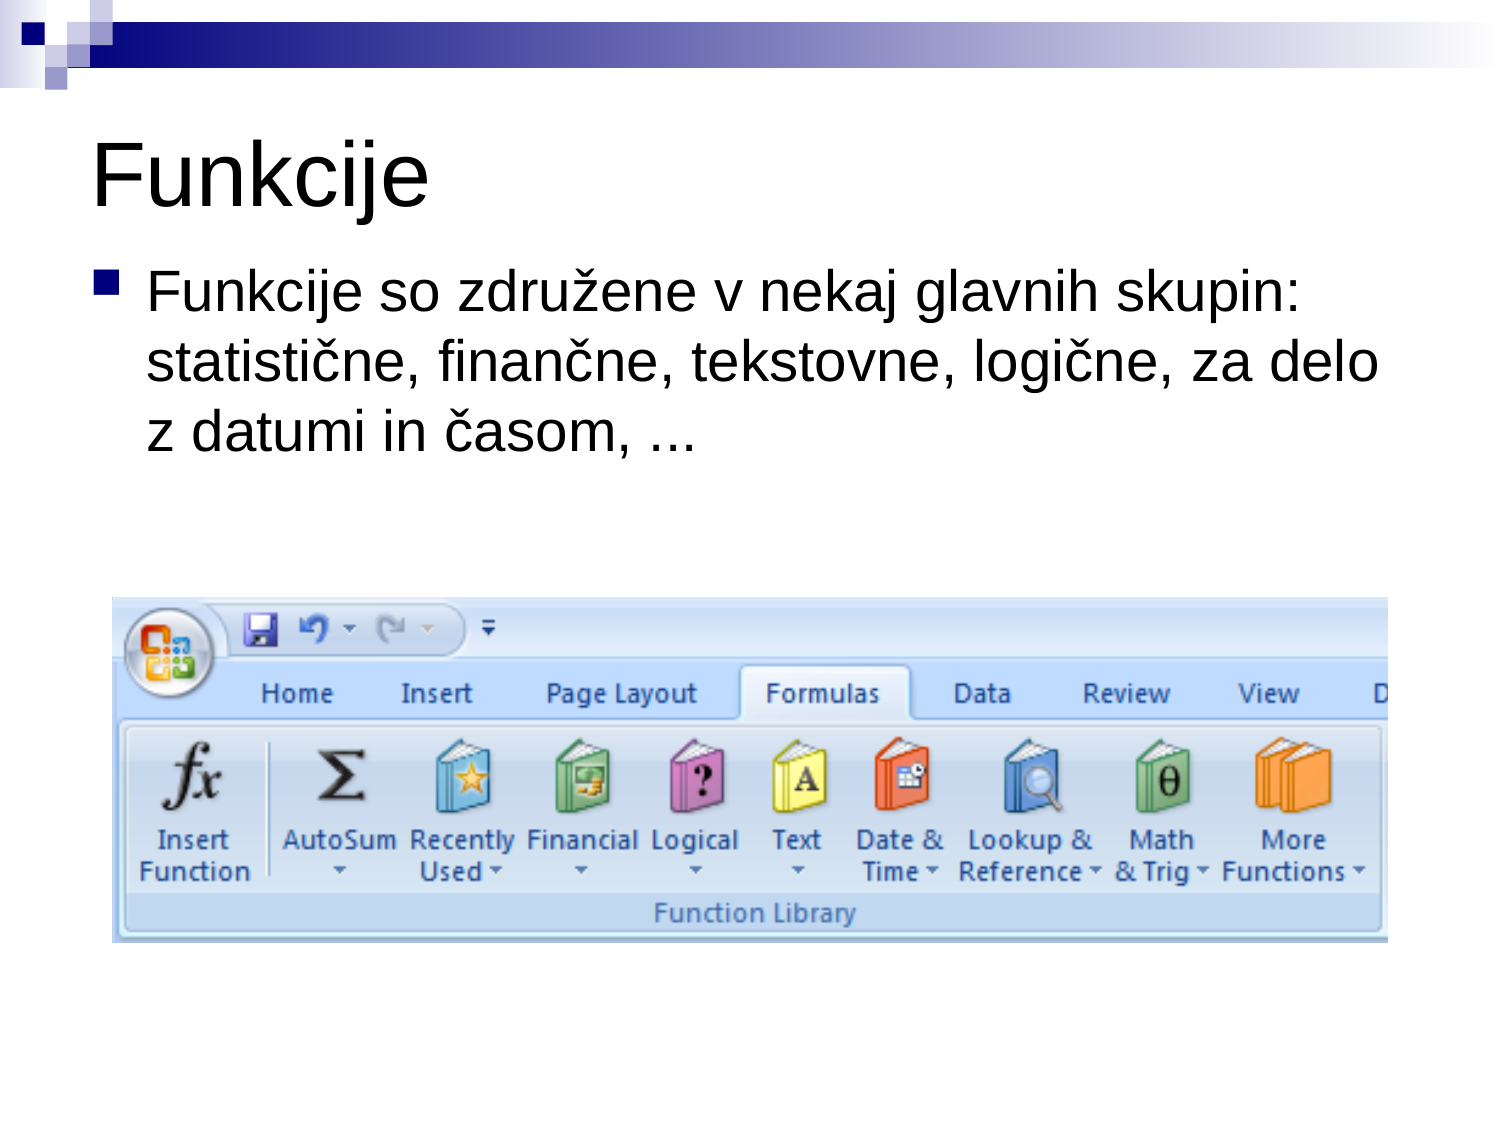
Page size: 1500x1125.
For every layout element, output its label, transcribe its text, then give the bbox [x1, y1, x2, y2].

title Funkcije [75, 105, 1425, 235]
list Funkcije so združene v nekaj glavnih skupin: statistične, finančne, tekstovne, logične, za delo z datumi in časom, ... [75, 246, 1400, 504]
picture [112, 597, 1388, 943]
